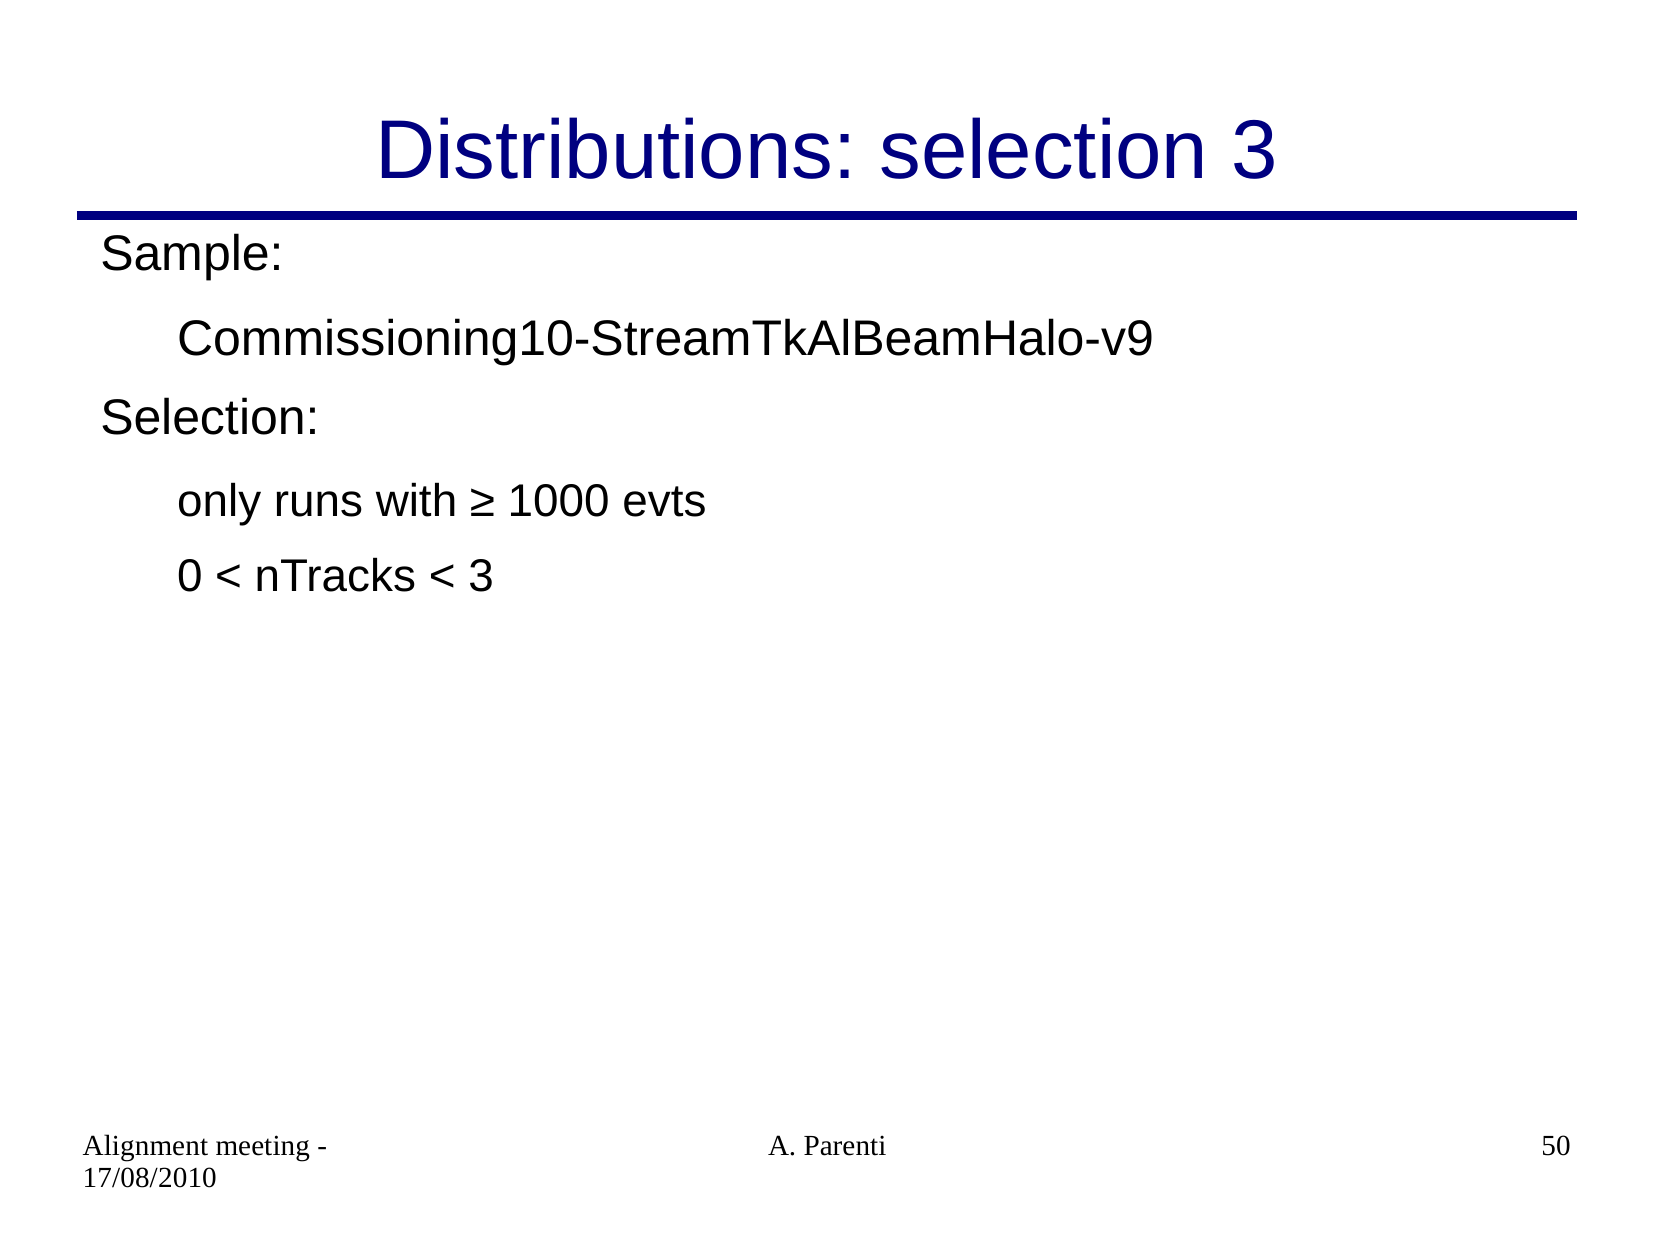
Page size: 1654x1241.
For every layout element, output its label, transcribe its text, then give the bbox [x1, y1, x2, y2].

list Sample: Commissioning10-StreamTkAlBeamHalo-v9 Selection: only runs with ≥ 1000 evts 0 < nTracks < 3 [82, 225, 1571, 1094]
title Distributions: selection 3 [82, 82, 1571, 218]
